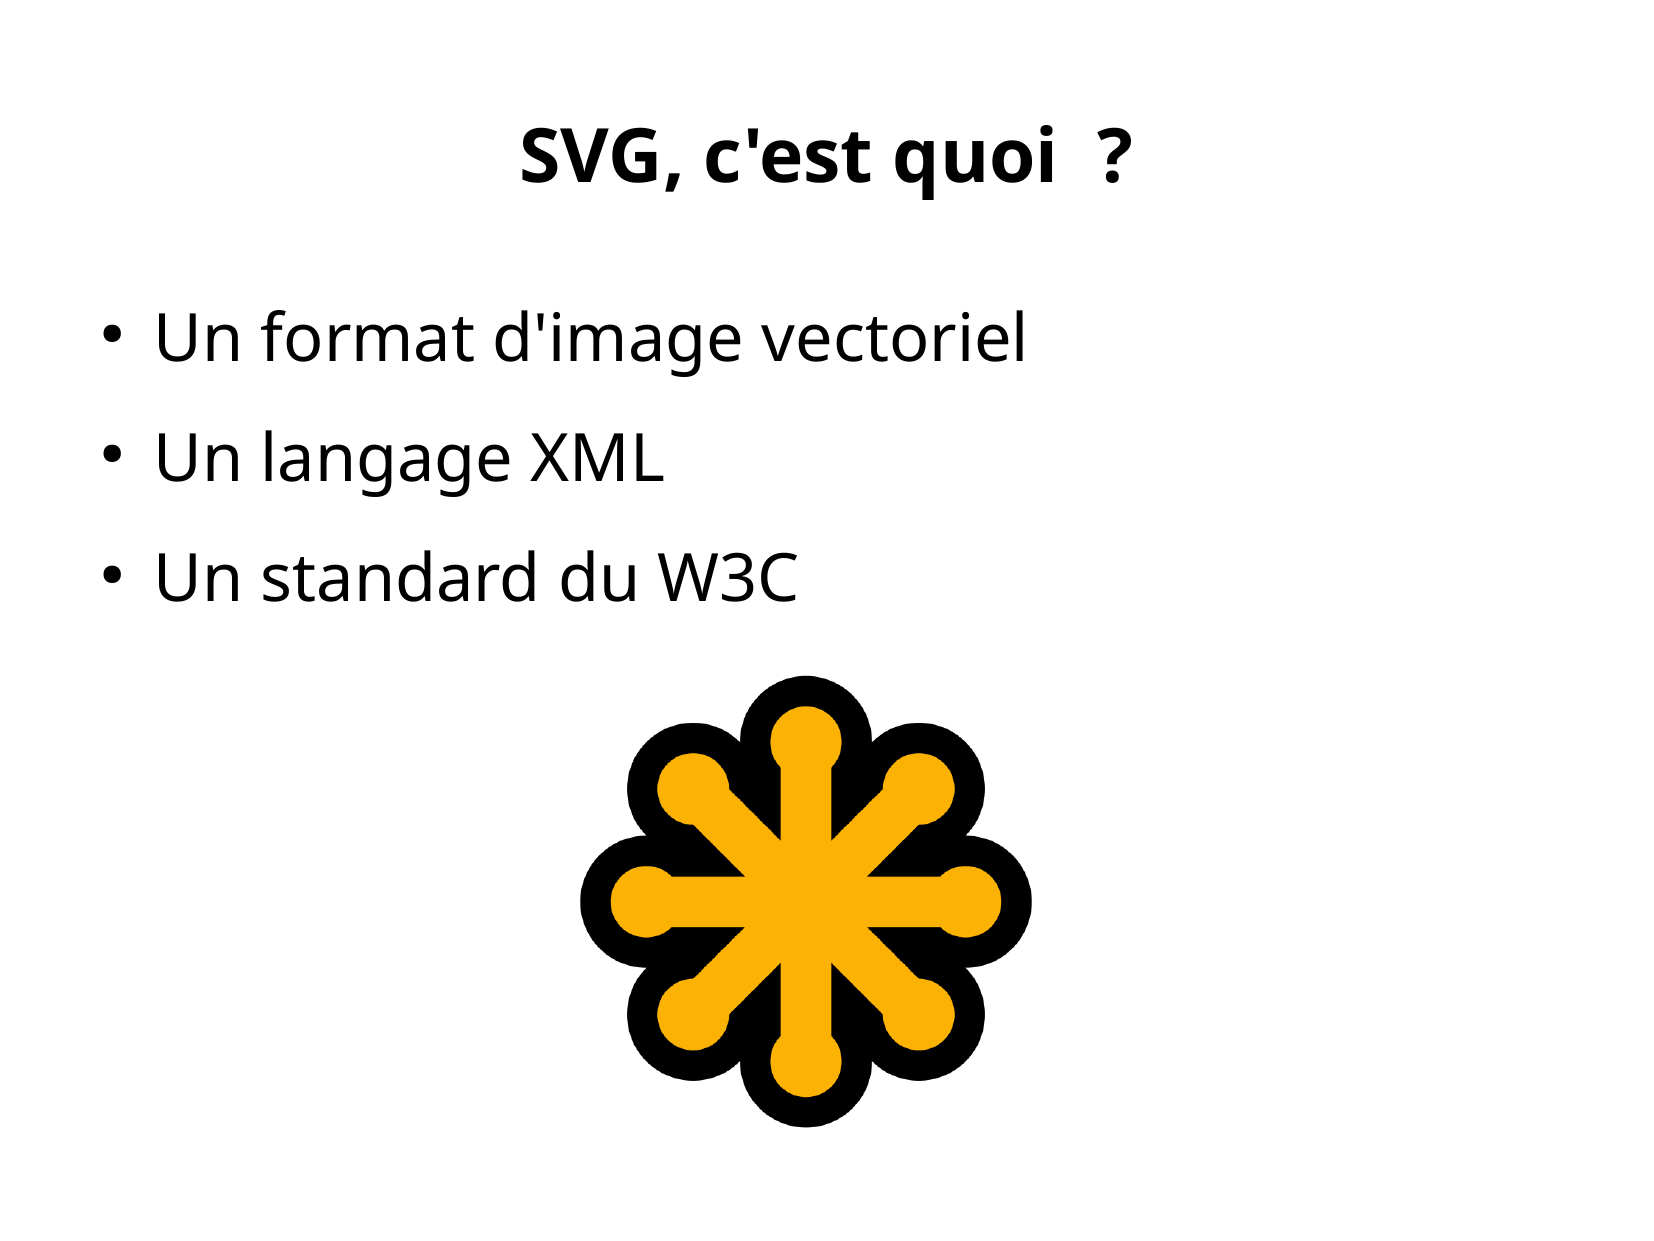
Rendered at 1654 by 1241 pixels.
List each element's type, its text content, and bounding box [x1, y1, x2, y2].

title SVG, c'est quoi ? [82, 49, 1571, 257]
picture [578, 673, 1034, 1129]
list Un format d'image vectoriel Un langage XML Un standard du W3C [82, 290, 1571, 1109]
